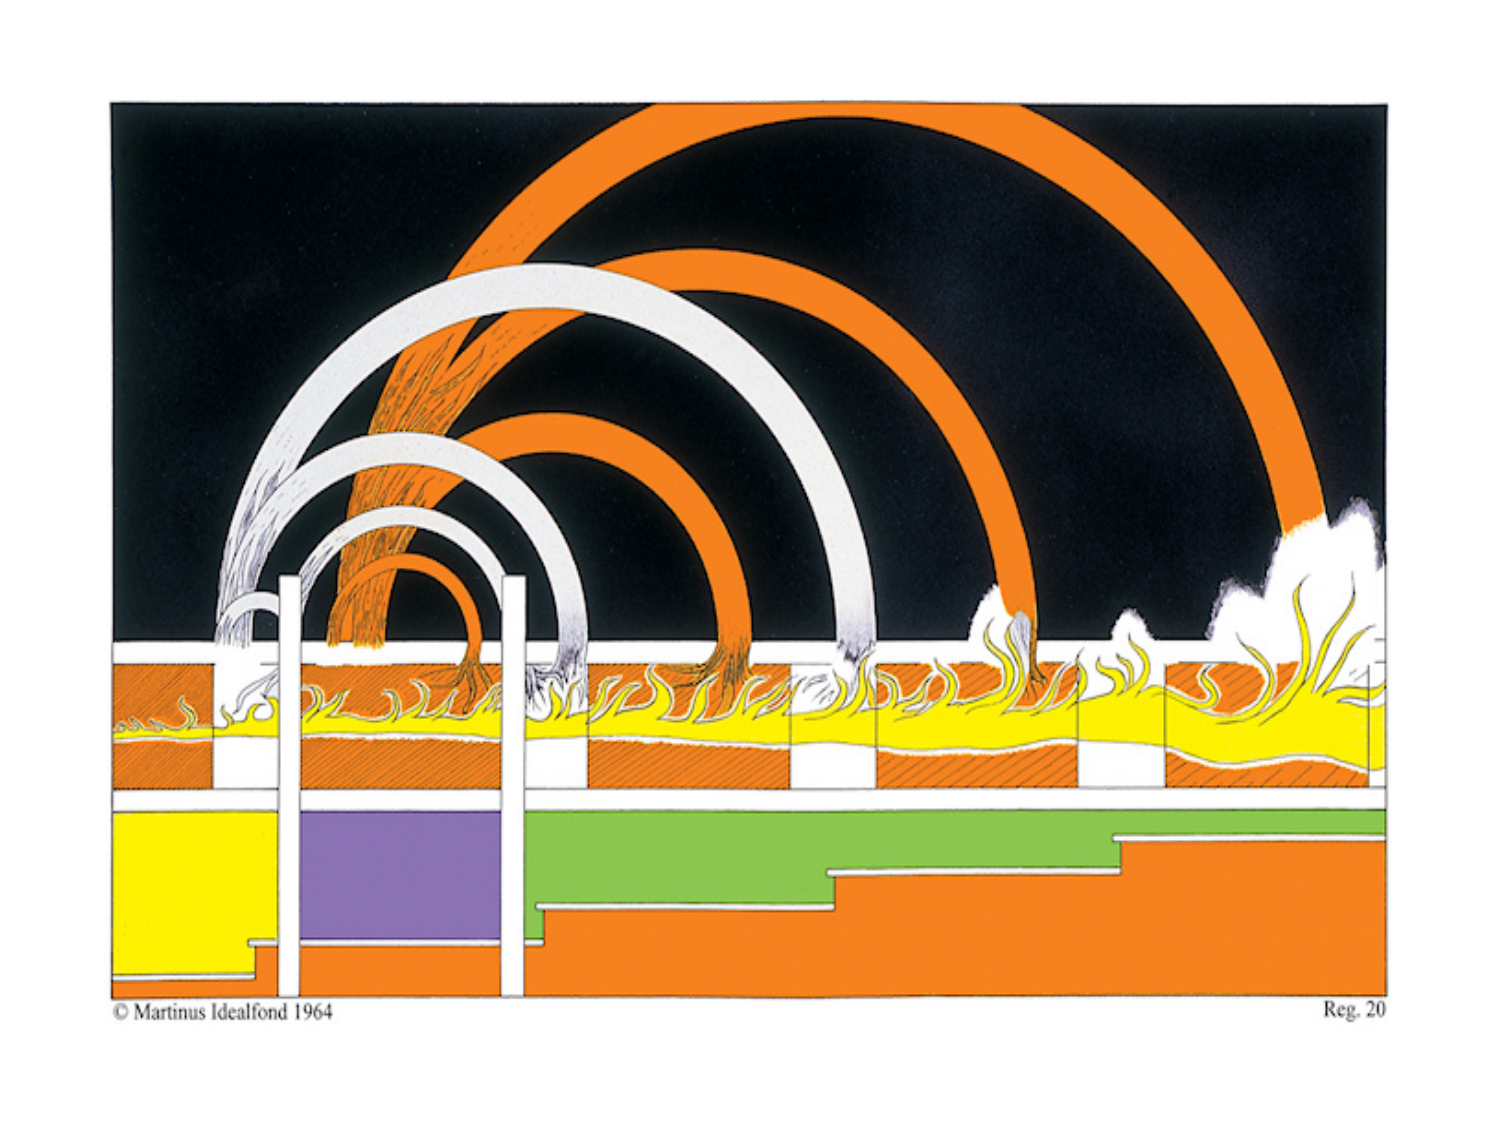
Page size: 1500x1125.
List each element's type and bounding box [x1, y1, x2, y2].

picture [106, 99, 1394, 1034]
